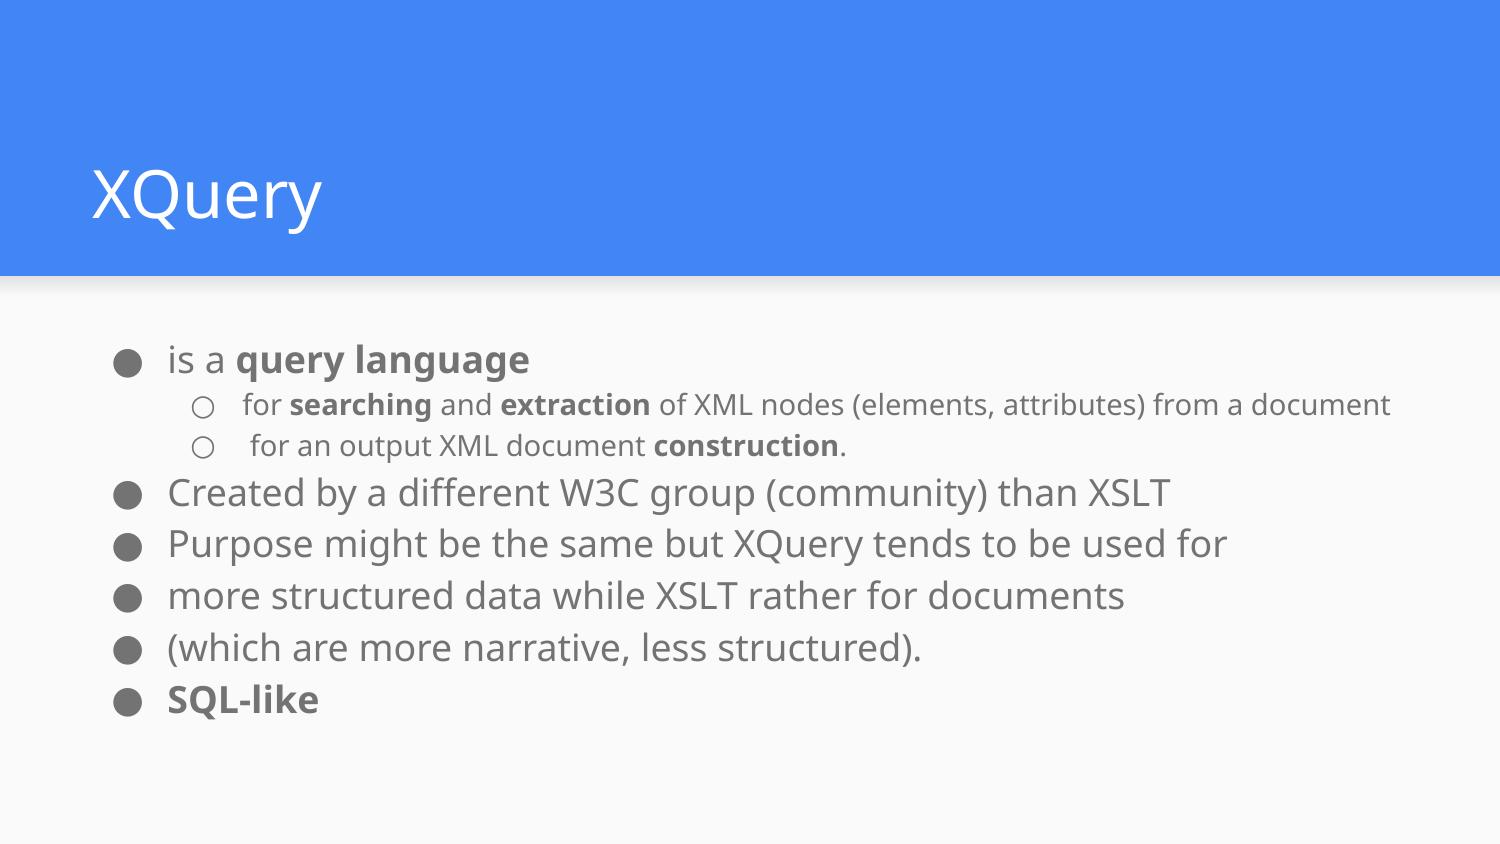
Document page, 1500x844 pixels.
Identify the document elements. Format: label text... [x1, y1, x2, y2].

title XQuery [77, 121, 1427, 248]
list is a query language for searching and extraction of XML nodes (elements, attributes) from a document for an output XML document construction. Created by a different W3C group (community) than XSLT Purpose might be the same but XQuery tends to be used for more structured data while XSLT rather for documents (which are more narrative, less structured). SQL-like [77, 314, 1427, 760]
